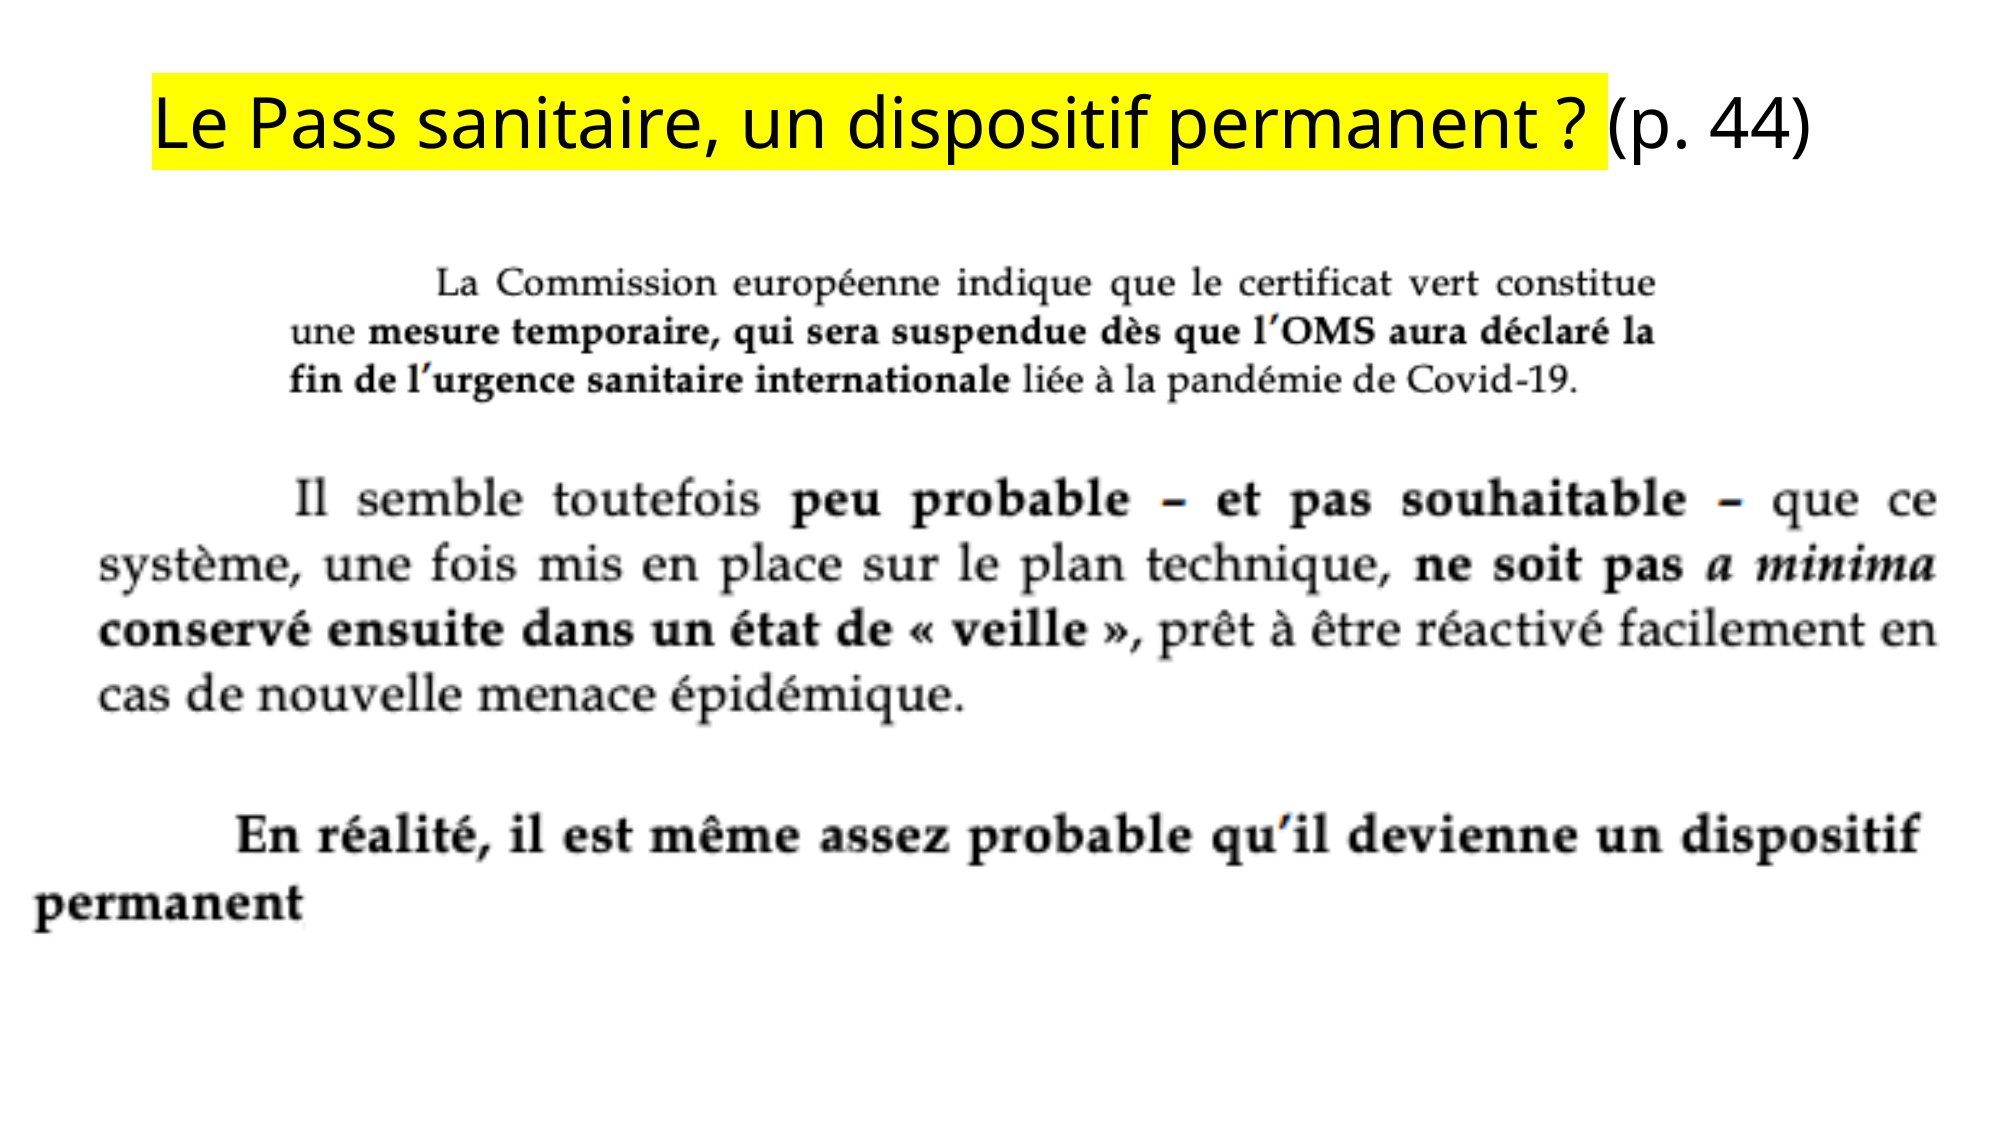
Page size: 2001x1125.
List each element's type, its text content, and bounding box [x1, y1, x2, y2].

picture [0, 803, 1968, 961]
picture [261, 262, 1699, 439]
picture [76, 458, 1976, 738]
title Le Pass sanitaire, un dispositif permanent ? (p. 44) [137, 59, 1863, 278]
